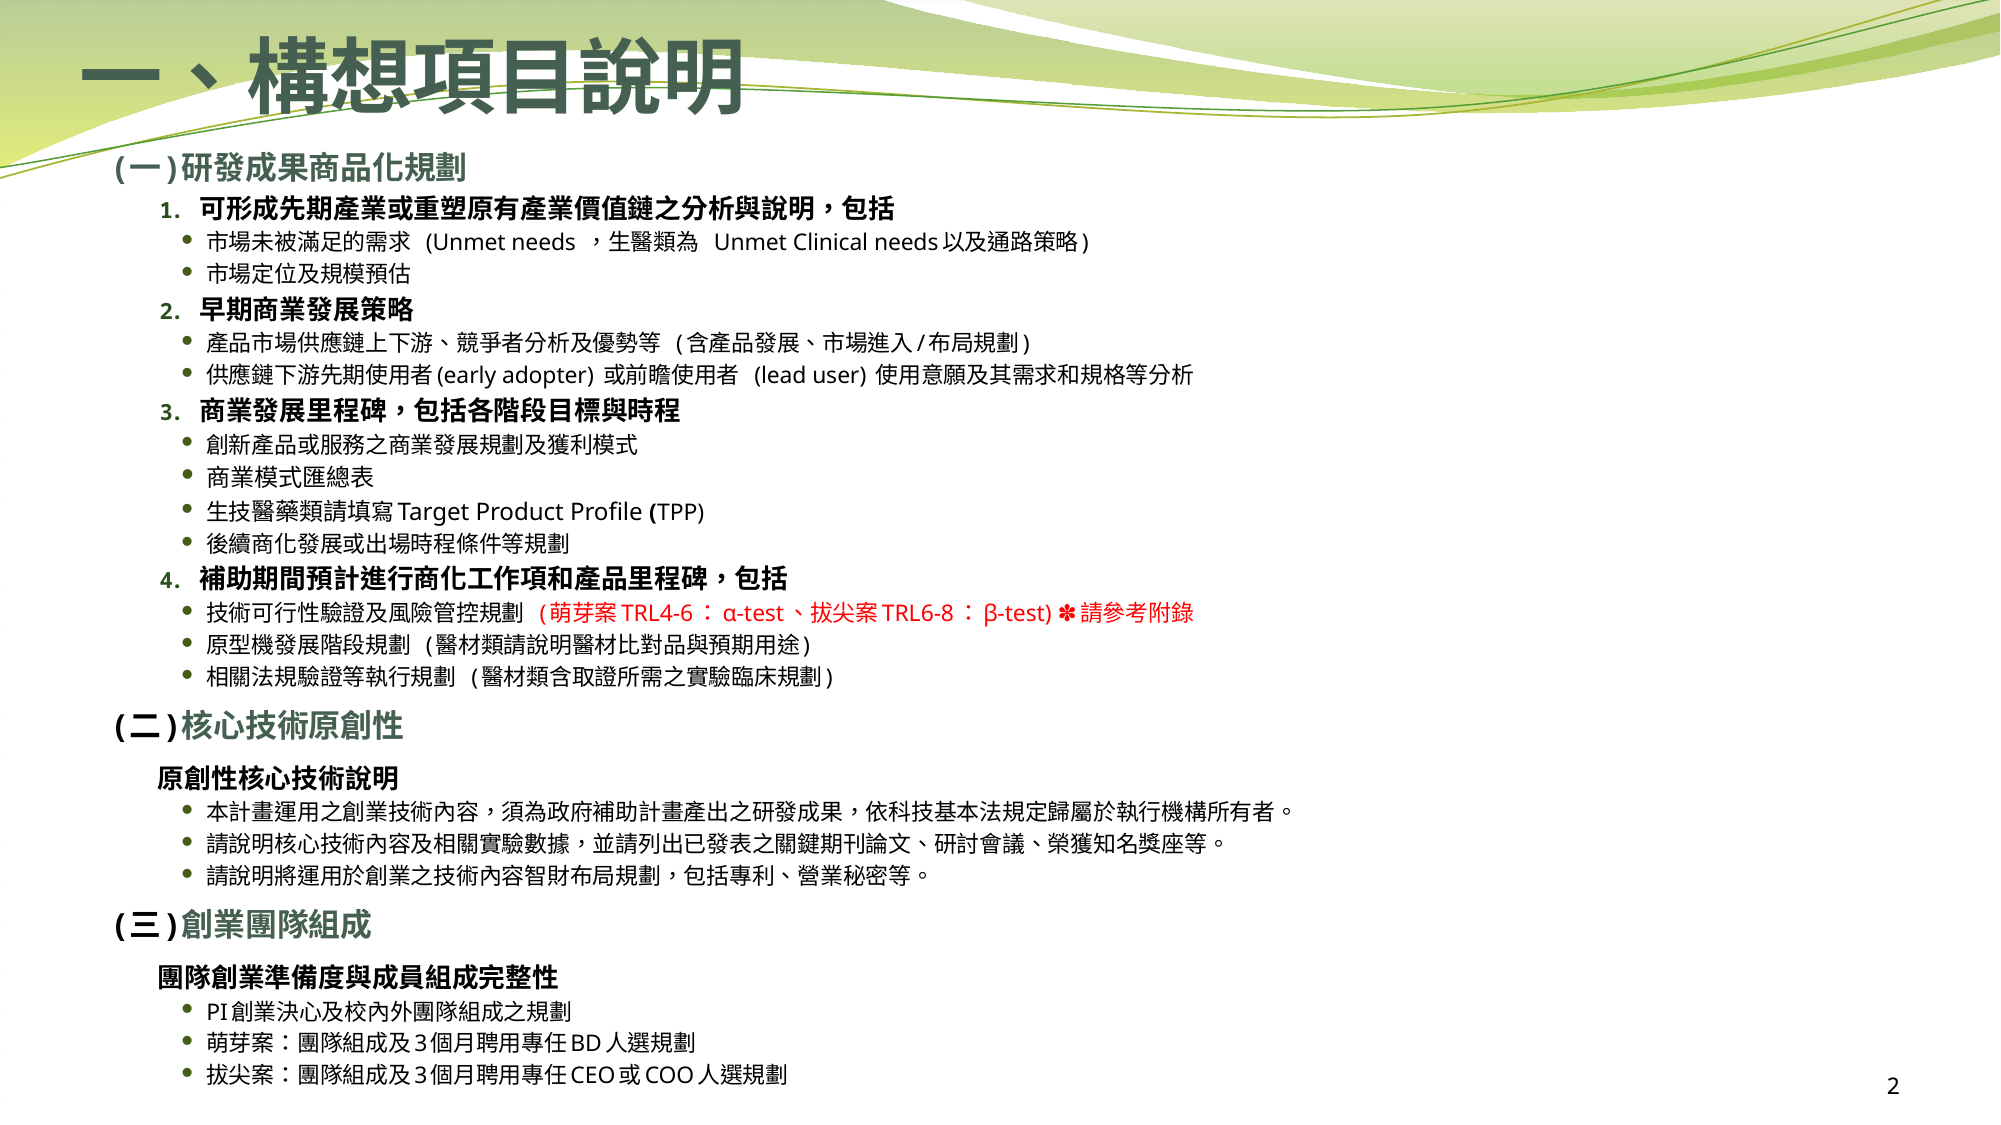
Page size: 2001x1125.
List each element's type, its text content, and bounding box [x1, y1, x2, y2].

title 一、構想項目說明 [79, 0, 1880, 141]
slide_number <編號> [1733, 1042, 1900, 1103]
list (一)研發成果商品化規劃 可形成先期產業或重塑原有產業價值鏈之分析與說明，包括 市場未被滿足的需求 (Unmet needs ，生醫類為 Unmet Clinical needs以及通路策略) 市場定位及規模預估 早期商業發展策略 產品市場供應鏈上下游、競爭者分析及優勢等 (含產品發展、市場進入/布局規劃) 供應鏈下游先期使用者(early adopter) 或前瞻使用者 (lead user) 使用意願及其需求和規格等分析 商業發展里程碑，包括各階段目標與時程 創新產品或服務之商業發展規劃及獲利模式 商業模式匯總表 生技醫藥類請填寫Target Product Profile (TPP) 後續商化發展或出場時程條件等規劃 補助期間預計進行商化工作項和產品里程碑，包括 技術可行性驗證及風險管控規劃 (萌芽案TRL4-6：α-test、拔尖案TRL6-8：β-test) ✽請參考附錄 原型機發展階段規劃 (醫材類請說明醫材比對品與預期用途) 相關法規驗證等執行規劃 (醫材類含取證所需之實驗臨床規劃) (二)核心技術原創性 原創性核心技術說明 本計畫運用之創業技術內容，須為政府補助計畫產出之研發成果，依科技基本法規定歸屬於執行機構所有者。 請說明核心技術內容及相關實驗數據，並請列出已發表之關鍵期刊論文、研討會議、榮獲知名獎座等。 請說明將運用於創業之技術內容智財布局規劃，包括專利、營業秘密等。 (三)創業團隊組成 團隊創業準備度與成員組成完整性 PI創業決心及校內外團隊組成之規劃 萌芽案：團隊組成及3個月聘用專任BD人選規劃 拔尖案：團隊組成及3個月聘用專任CEO或COO人選規劃 [99, 140, 1983, 1103]
